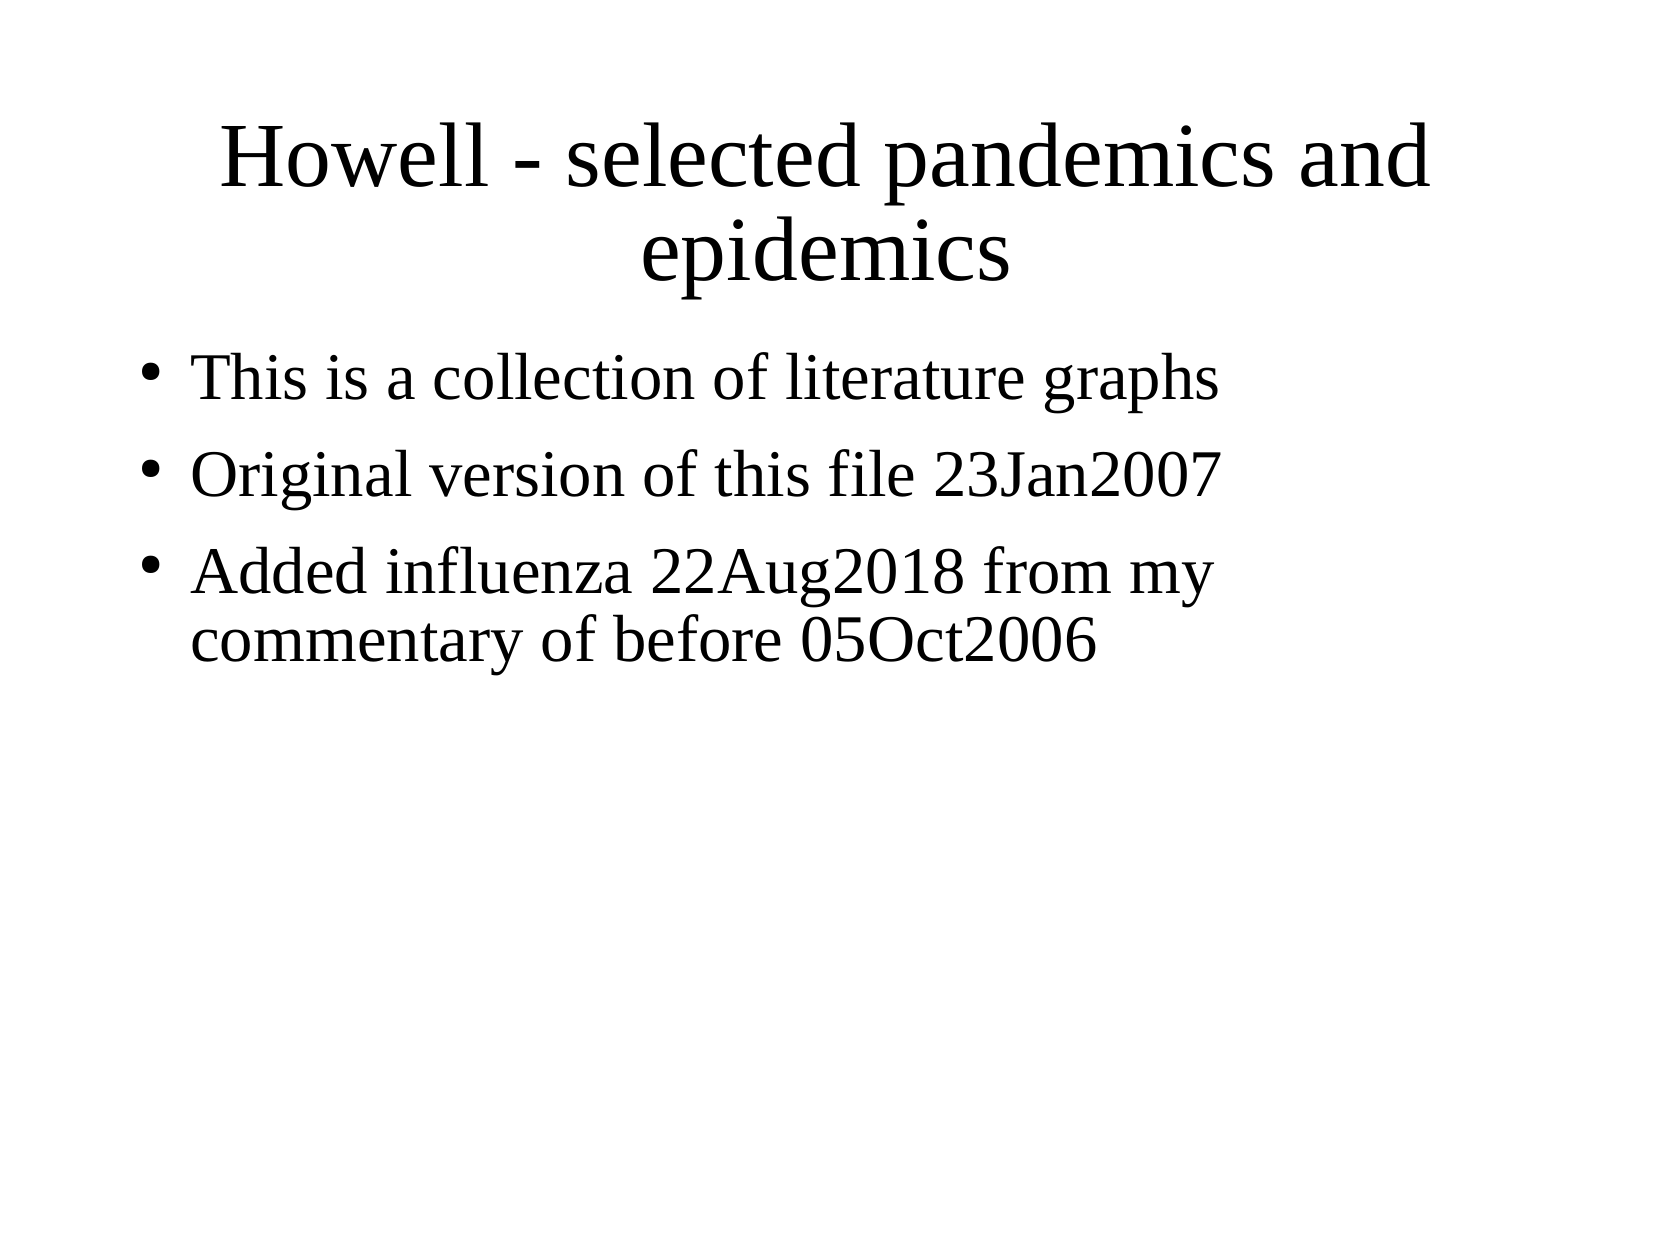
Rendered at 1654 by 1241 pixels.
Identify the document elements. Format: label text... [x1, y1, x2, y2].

list This is a collection of literature graphs Original version of this file 23Jan2007 Added influenza 22Aug2018 from my commentary of before 05Oct2006 [121, 344, 1532, 1125]
title Howell - selected pandemics and epidemics [121, 102, 1532, 308]
